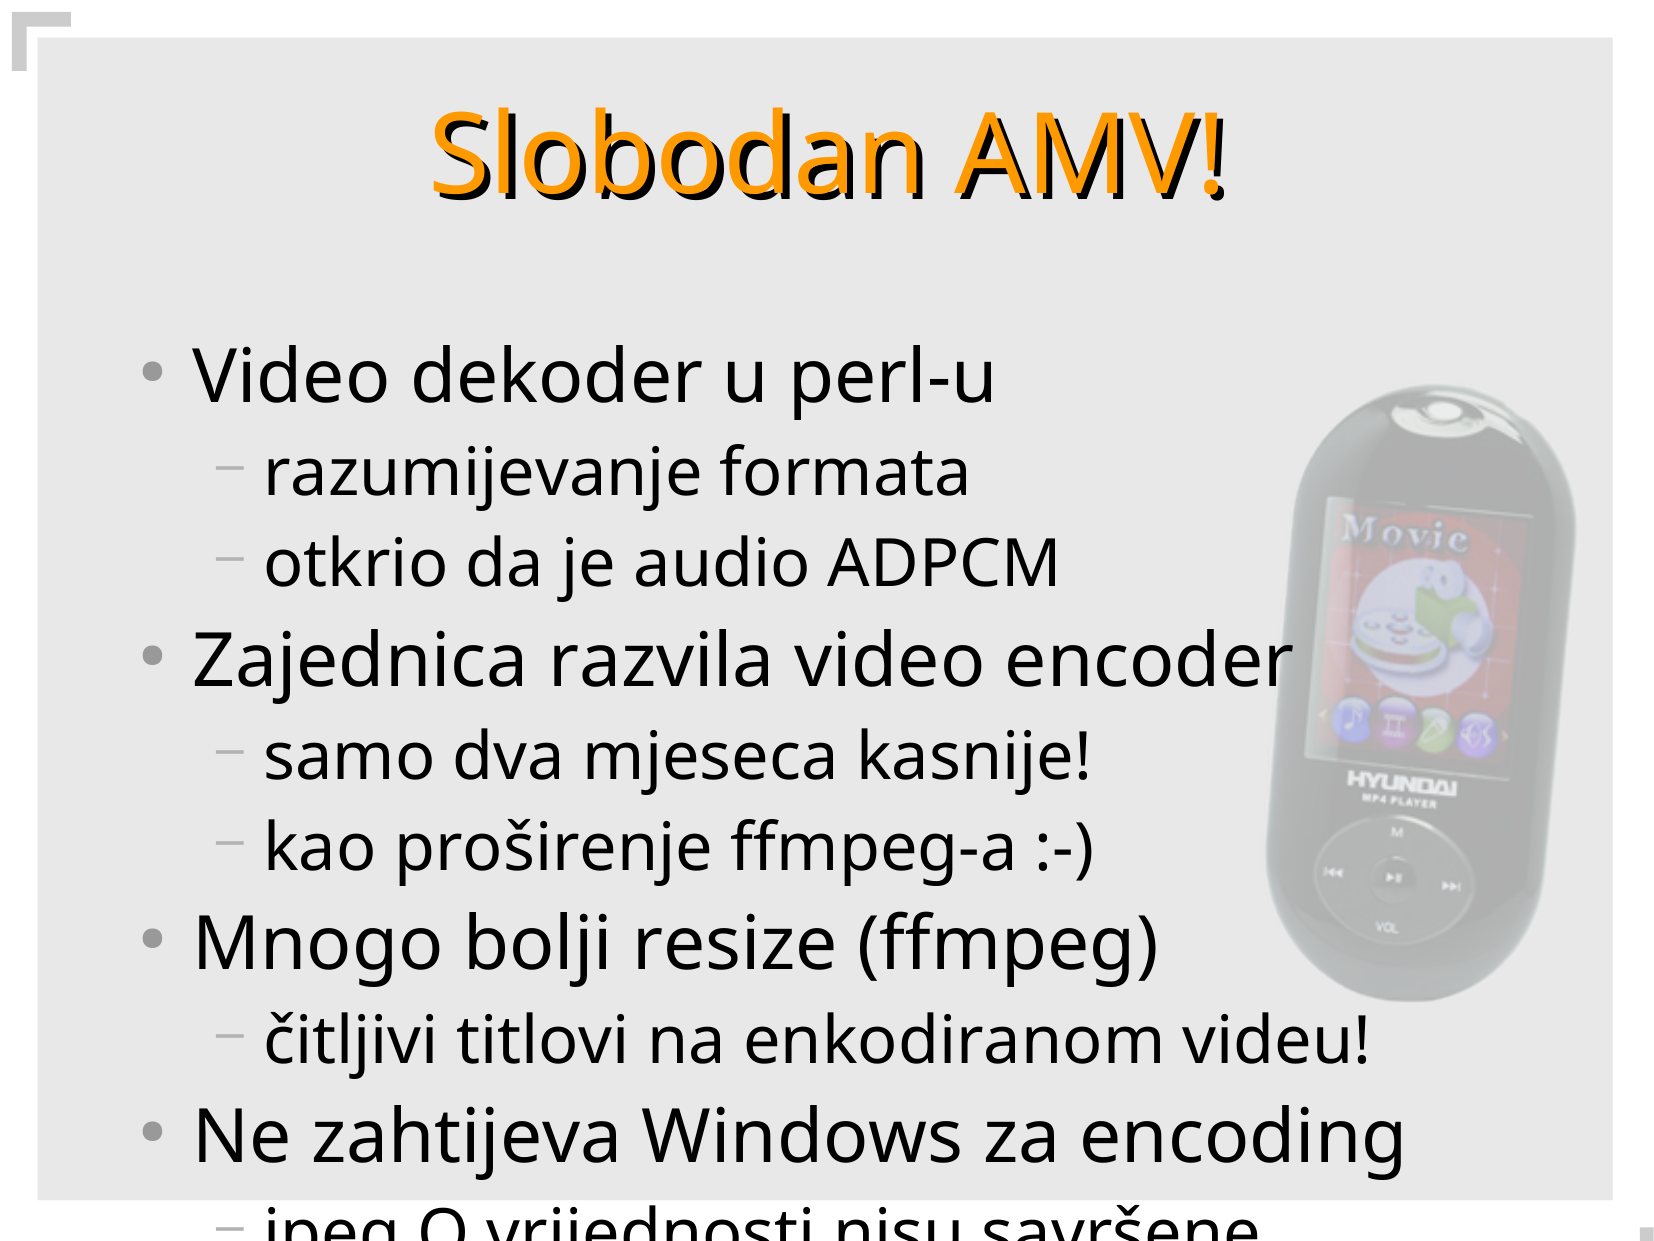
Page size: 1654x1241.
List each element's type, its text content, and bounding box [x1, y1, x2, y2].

text_box [37, 37, 1613, 1201]
list Video dekoder u perl-u razumijevanje formata otkrio da je audio ADPCM Zajednica razvila video encoder samo dva mjeseca kasnije! kao proširenje ffmpeg-a :-) Mnogo bolji resize (ffmpeg) čitljivi titlovi na enkodiranom videu! Ne zahtijeva Windows za encoding jpeq Q vrijednosti nisu savršene [121, 322, 1576, 1138]
title Slobodan AMV! [121, 46, 1534, 254]
